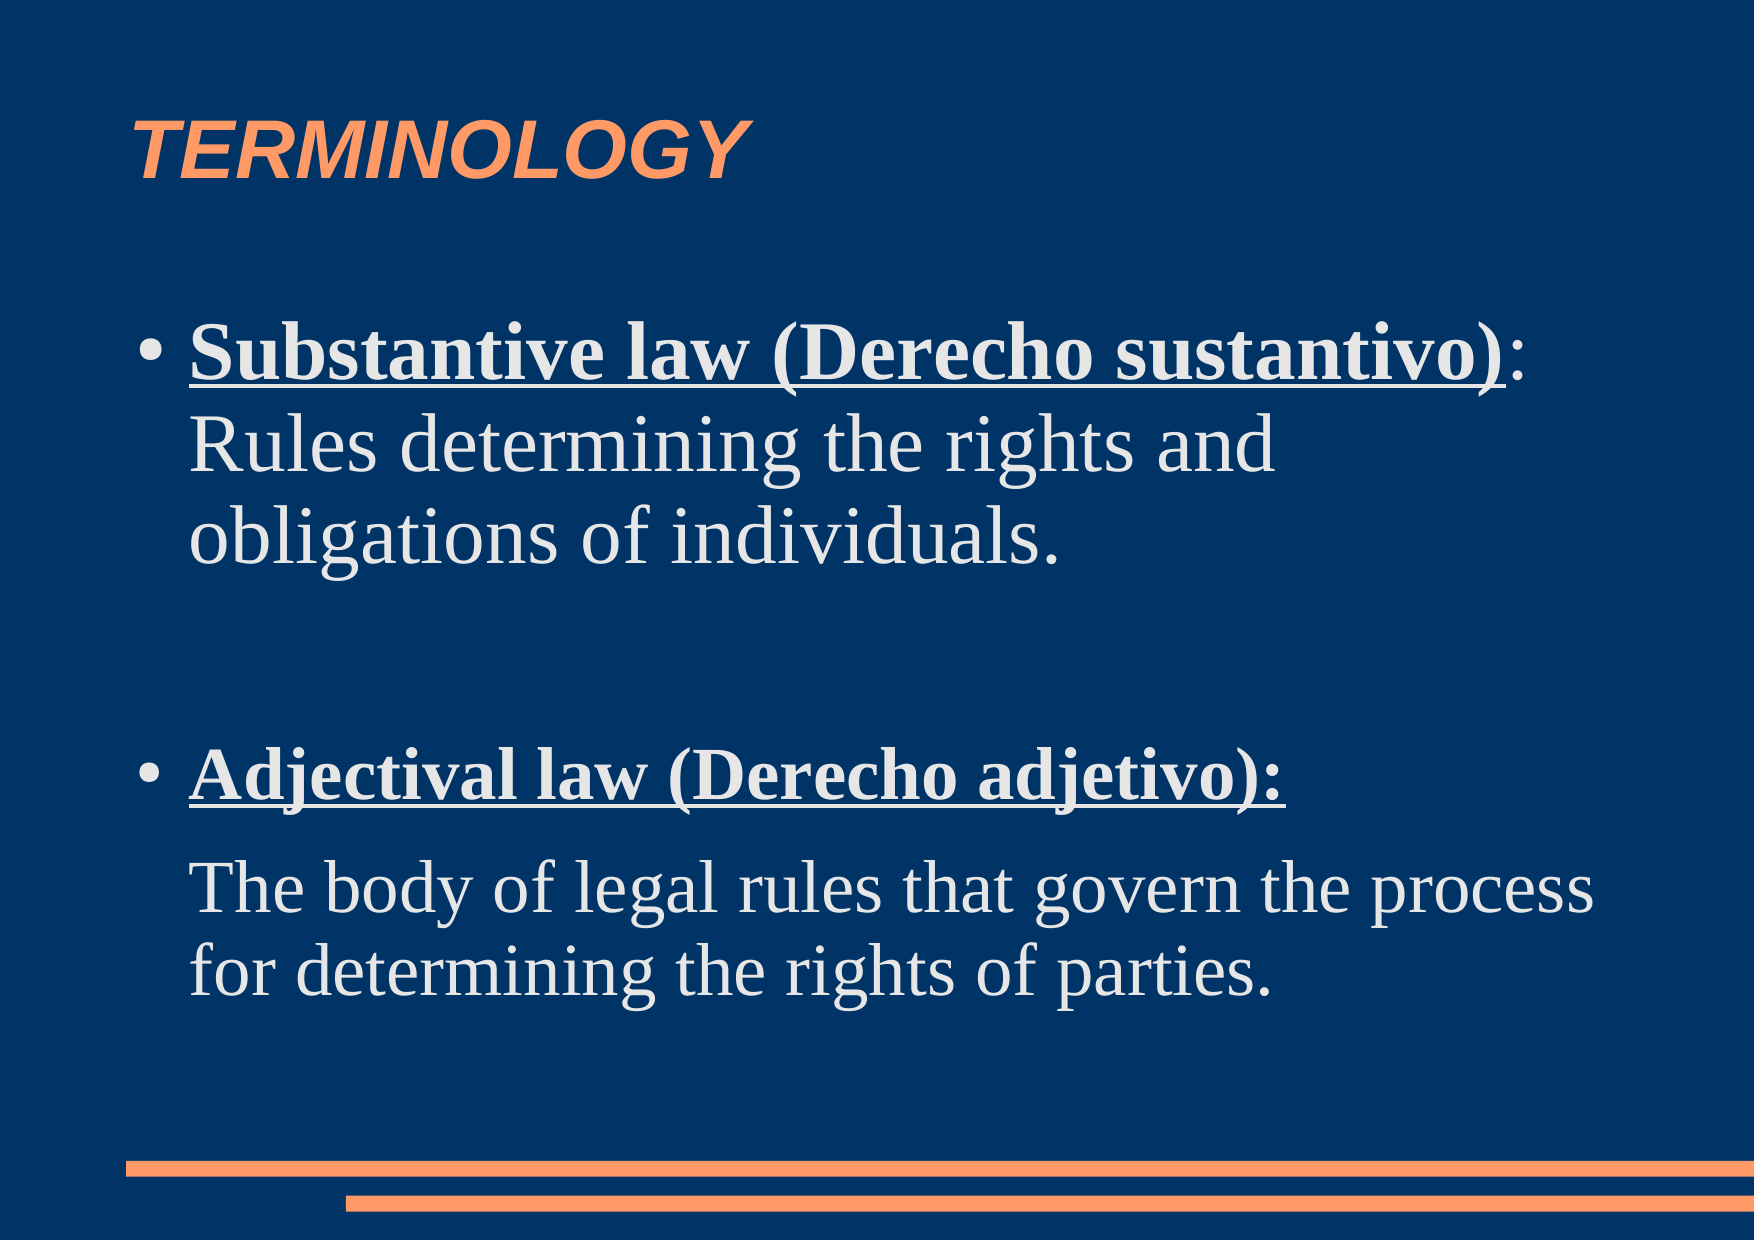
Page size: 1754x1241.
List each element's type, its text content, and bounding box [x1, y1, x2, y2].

title TERMINOLOGY [128, 46, 1627, 183]
list Substantive law (Derecho sustantivo): Rules determining the rights and obligations of individuals. Adjectival law (Derecho adjetivo): The body of legal rules that govern the process for determining the rights of parties. [118, 183, 1645, 1241]
